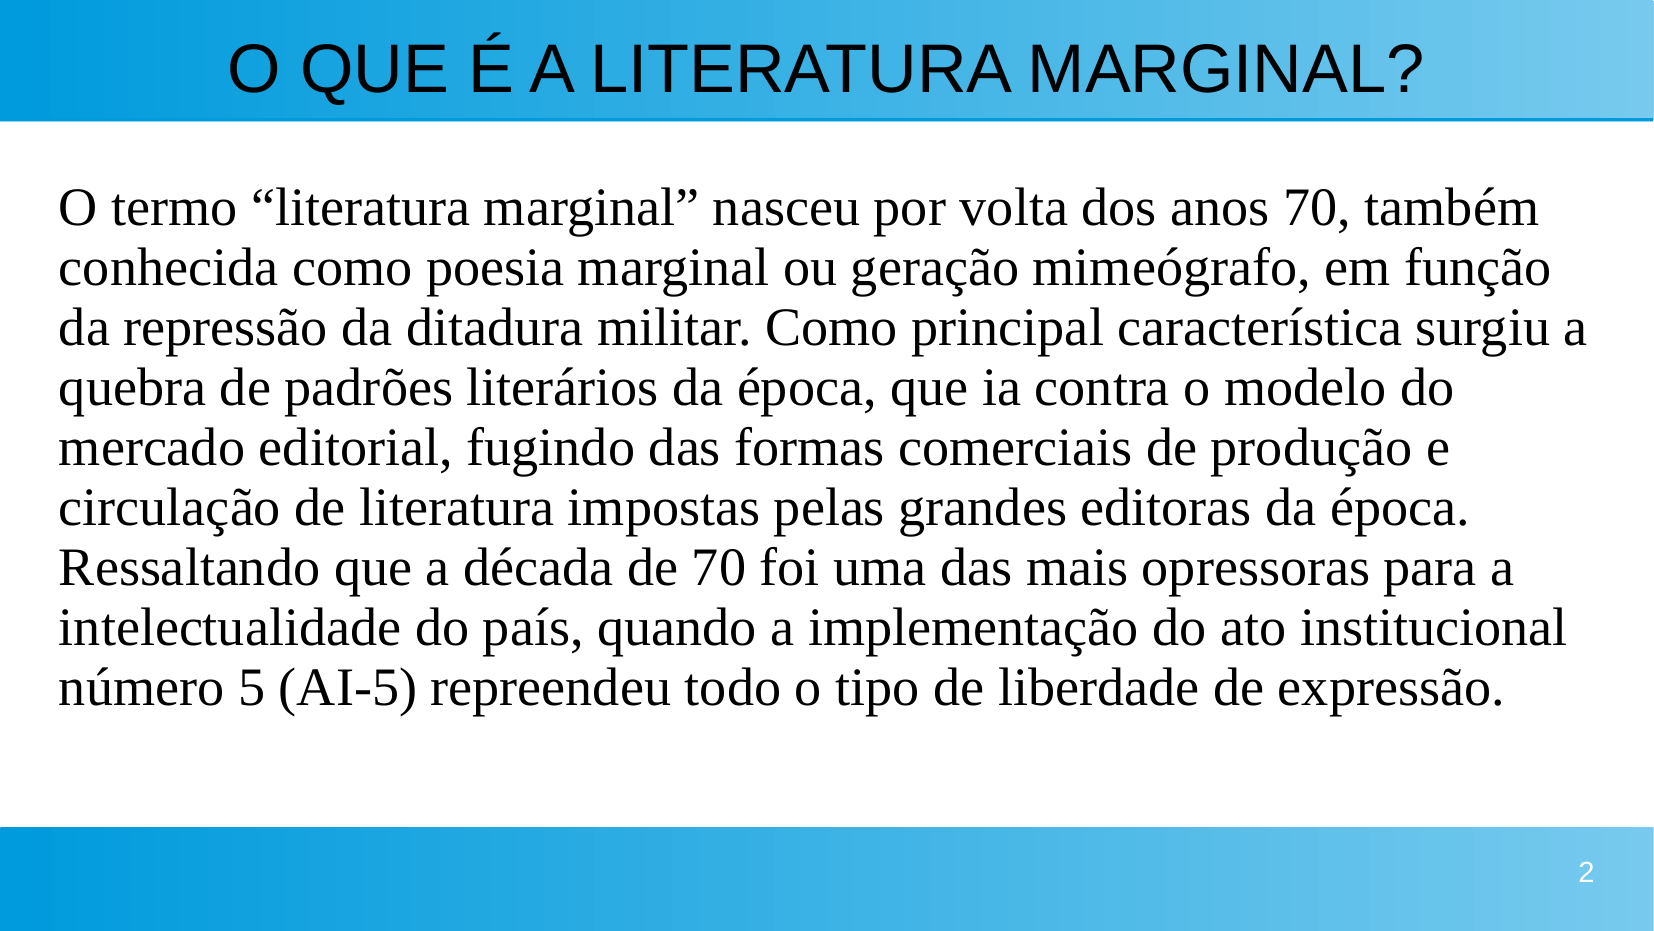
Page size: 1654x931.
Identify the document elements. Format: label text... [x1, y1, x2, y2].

title O QUE É A LITERATURA MARGINAL? [59, 29, 1595, 108]
list O termo “literatura marginal” nasceu por volta dos anos 70, também conhecida como poesia marginal ou geração mimeógrafo, em função da repressão da ditadura militar. Como principal característica surgiu a quebra de padrões literários da época, que ia contra o modelo do mercado editorial, fugindo das formas comerciais de produção e circulação de literatura impostas pelas grandes editoras da época. Ressaltando que a década de 70 foi uma das mais opressoras para a intelectualidade do país, quando a implementação do ato institucional número 5 (AI-5) repreendeu todo o tipo de liberdade de expressão. [59, 177, 1595, 768]
